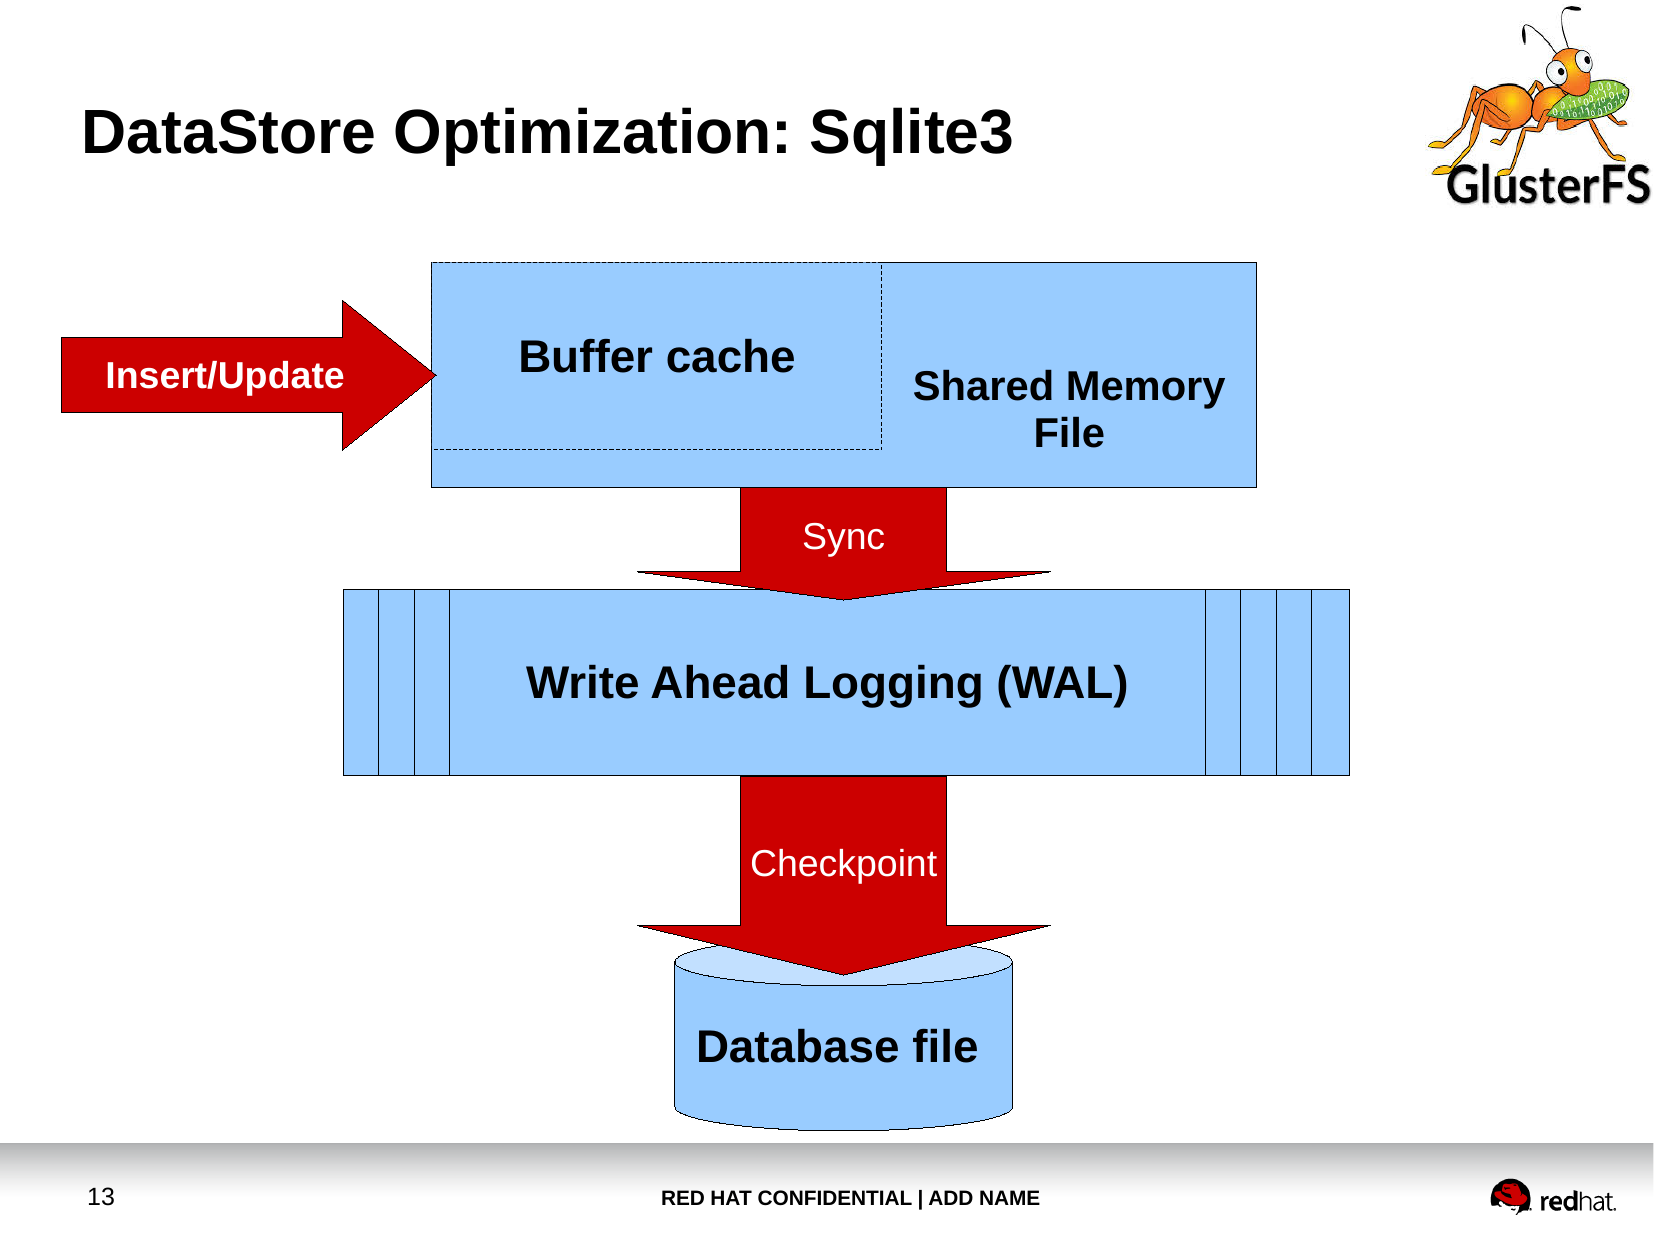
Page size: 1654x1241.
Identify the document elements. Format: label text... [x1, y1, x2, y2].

text_box Insert/Update [61, 300, 437, 451]
picture [0, 1143, 1654, 1241]
text_box Shared Memory File [881, 355, 1257, 464]
text_box Buffer cache [431, 262, 882, 450]
text_box [431, 450, 1257, 488]
picture [1425, 4, 1653, 208]
text_box Write Ahead Logging (WAL) [449, 589, 1205, 776]
text_box Database file [674, 962, 1013, 1131]
text_box [343, 589, 449, 776]
text_box Checkpoint [637, 776, 1051, 976]
title DataStore Optimization: Sqlite3 [81, 37, 1570, 226]
text_box [882, 262, 1257, 355]
text_box Sync [637, 487, 1051, 601]
text_box [1205, 589, 1350, 776]
